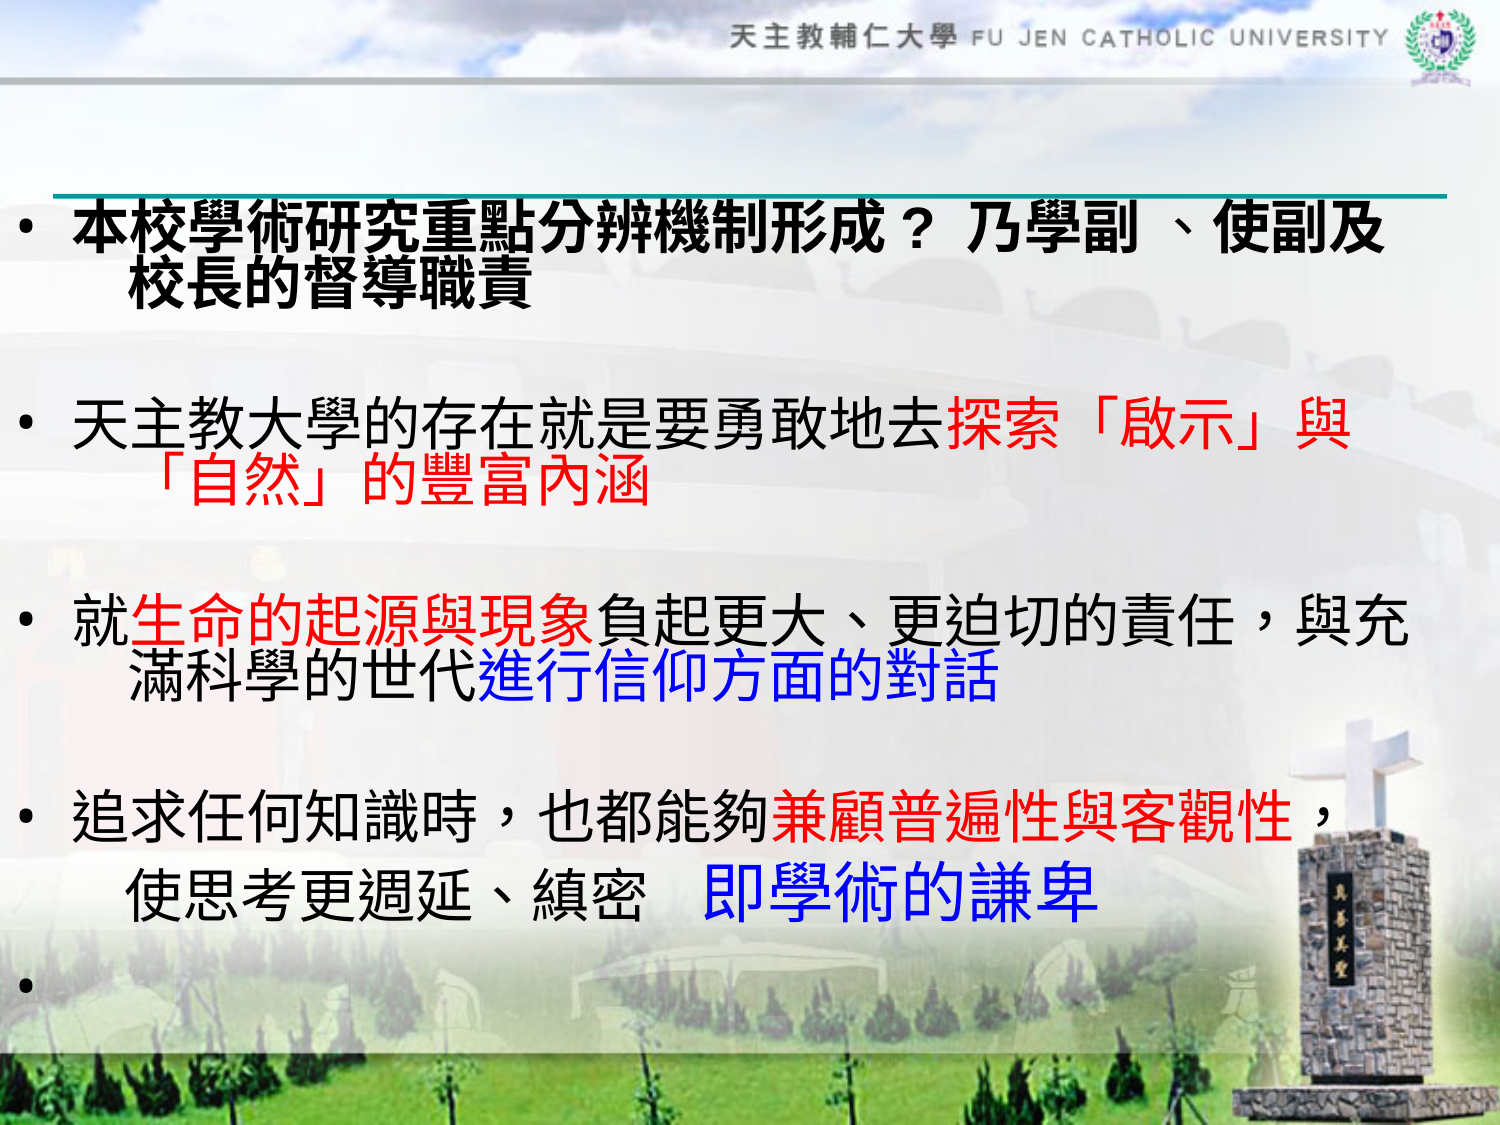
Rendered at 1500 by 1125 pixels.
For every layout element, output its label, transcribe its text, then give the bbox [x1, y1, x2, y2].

list 本校學術研究重點分辨機制形成? 乃學副 、使副及校長的督導職責 天主教大學的存在就是要勇敢地去探索「啟示」與「自然」的豐富內涵 就生命的起源與現象負起更大、更迫切的責任，與充滿科學的世代進行信仰方面的對話 追求任何知識時，也都能夠兼顧普遍性與客觀性， 使思考更週延、縝密 即學術的謙卑 [0, 196, 1447, 1012]
